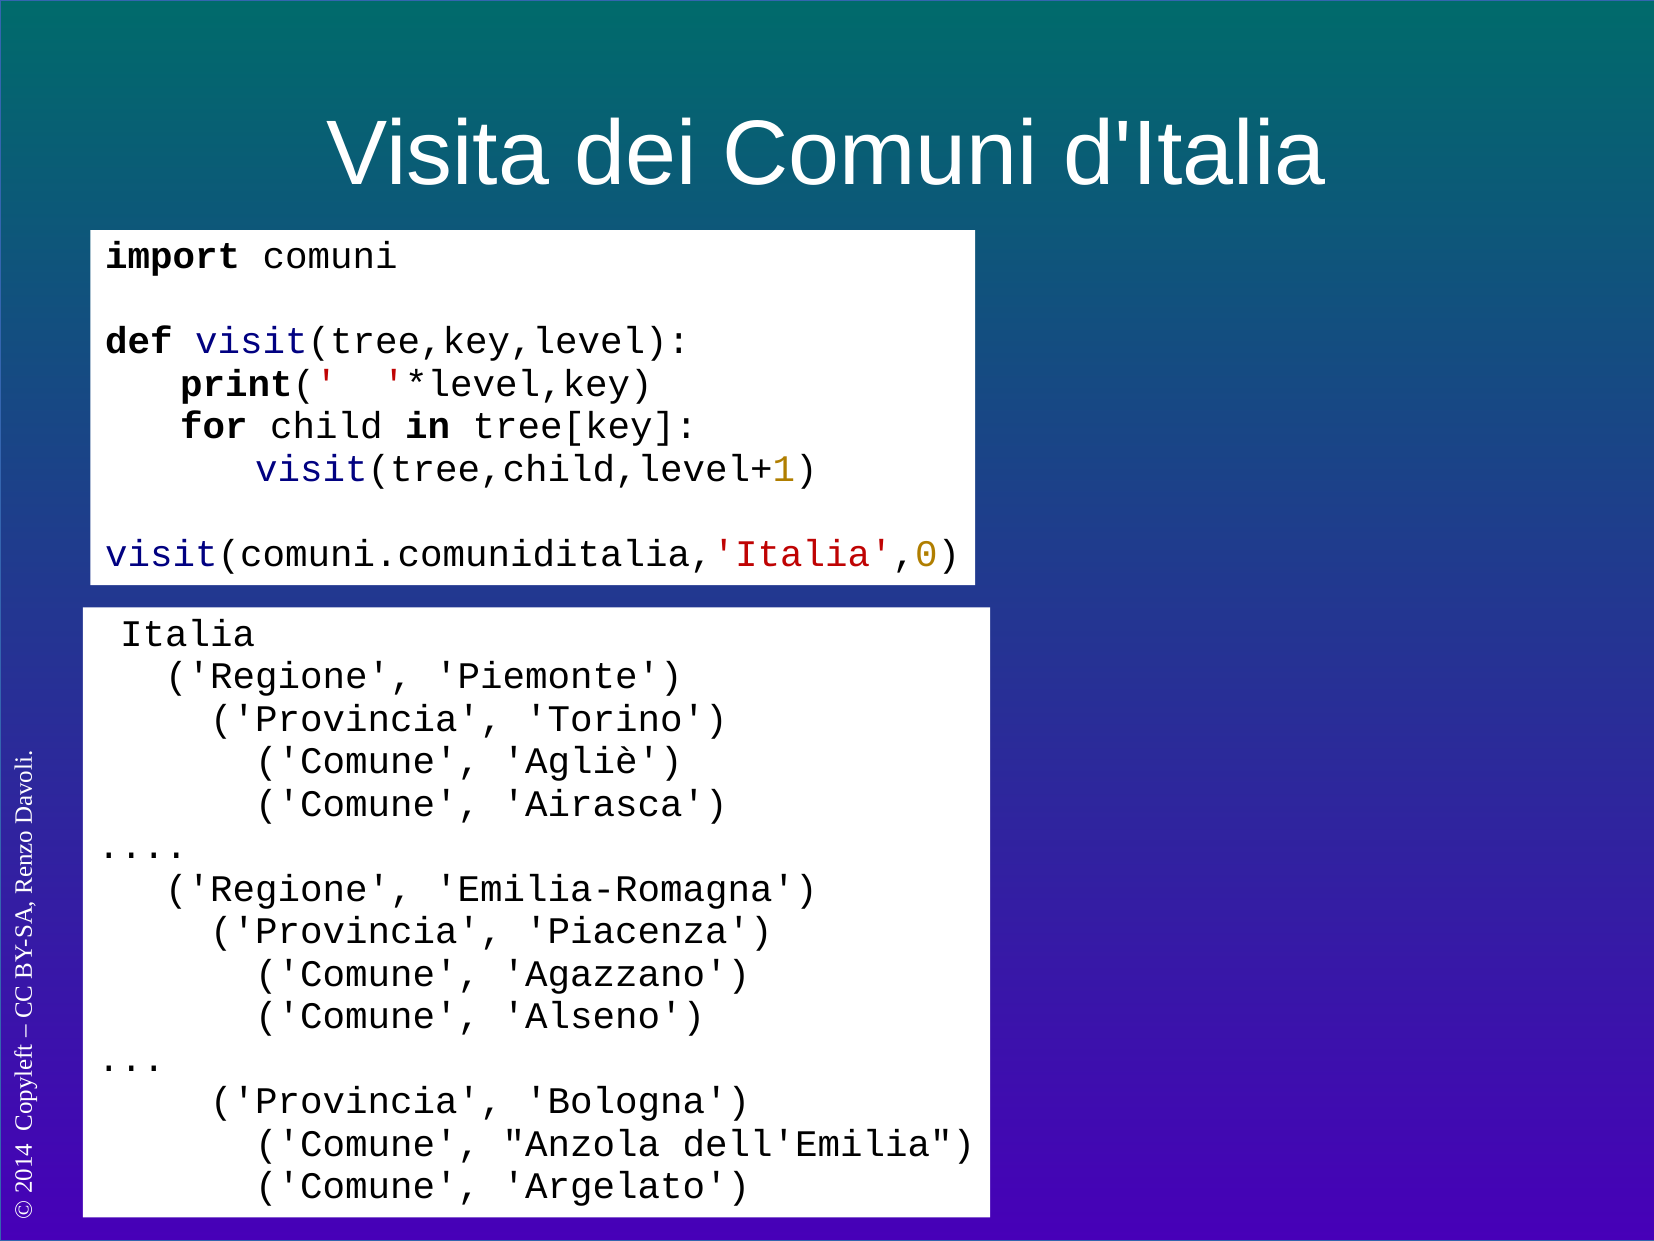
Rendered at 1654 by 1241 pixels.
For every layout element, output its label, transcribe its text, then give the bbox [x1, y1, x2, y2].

text_box import comuni def visit(tree,key,level): print(' '*level,key) for child in tree[key]: visit(tree,child,level+1) visit(comuni.comuniditalia,'Italia',0) [90, 230, 976, 586]
text_box Italia ('Regione', 'Piemonte') ('Provincia', 'Torino') ('Comune', 'Agliè') ('Comune', 'Airasca') .... ('Regione', 'Emilia-Romagna') ('Provincia', 'Piacenza') ('Comune', 'Agazzano') ('Comune', 'Alseno') ... ('Provincia', 'Bologna') ('Comune', "Anzola dell'Emilia") ('Comune', 'Argelato') [82, 607, 991, 1218]
title Visita dei Comuni d'Italia [82, 49, 1571, 257]
